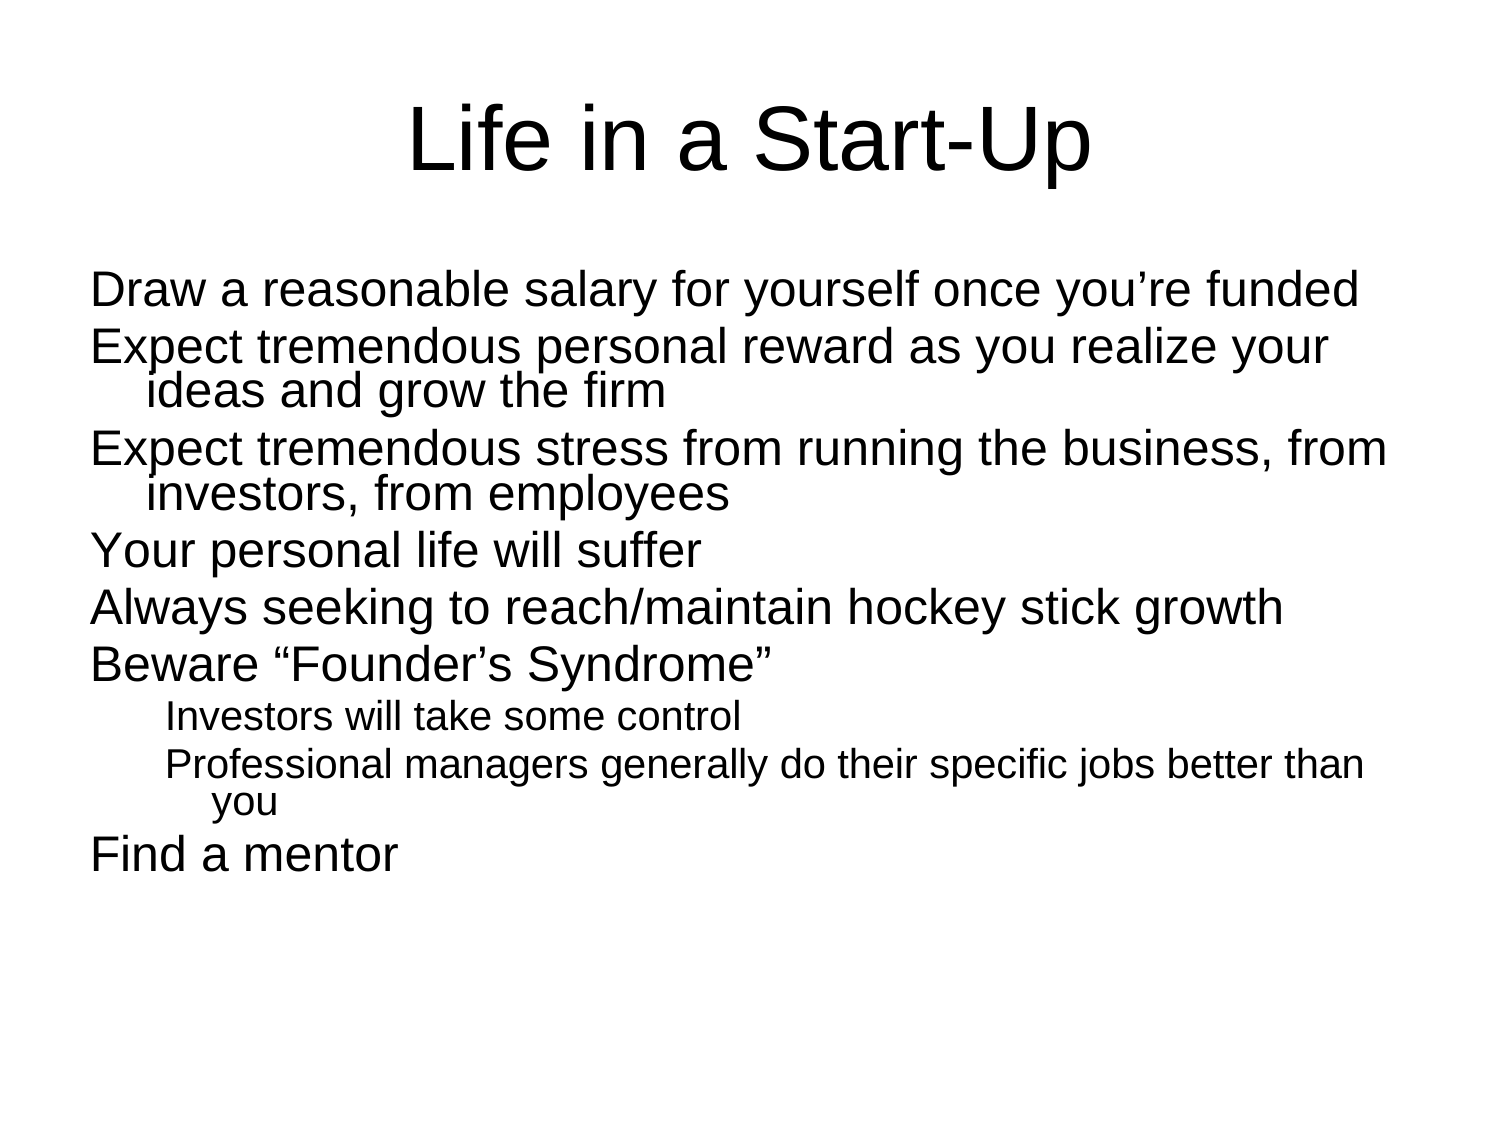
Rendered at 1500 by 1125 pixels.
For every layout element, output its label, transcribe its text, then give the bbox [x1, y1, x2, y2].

list Draw a reasonable salary for yourself once you’re funded Expect tremendous personal reward as you realize your ideas and grow the firm Expect tremendous stress from running the business, from investors, from employees Your personal life will suffer Always seeking to reach/maintain hockey stick growth Beware “Founder’s Syndrome” Investors will take some control Professional managers generally do their specific jobs better than you Find a mentor [75, 262, 1426, 1006]
title Life in a Start-Up [75, 45, 1426, 233]
